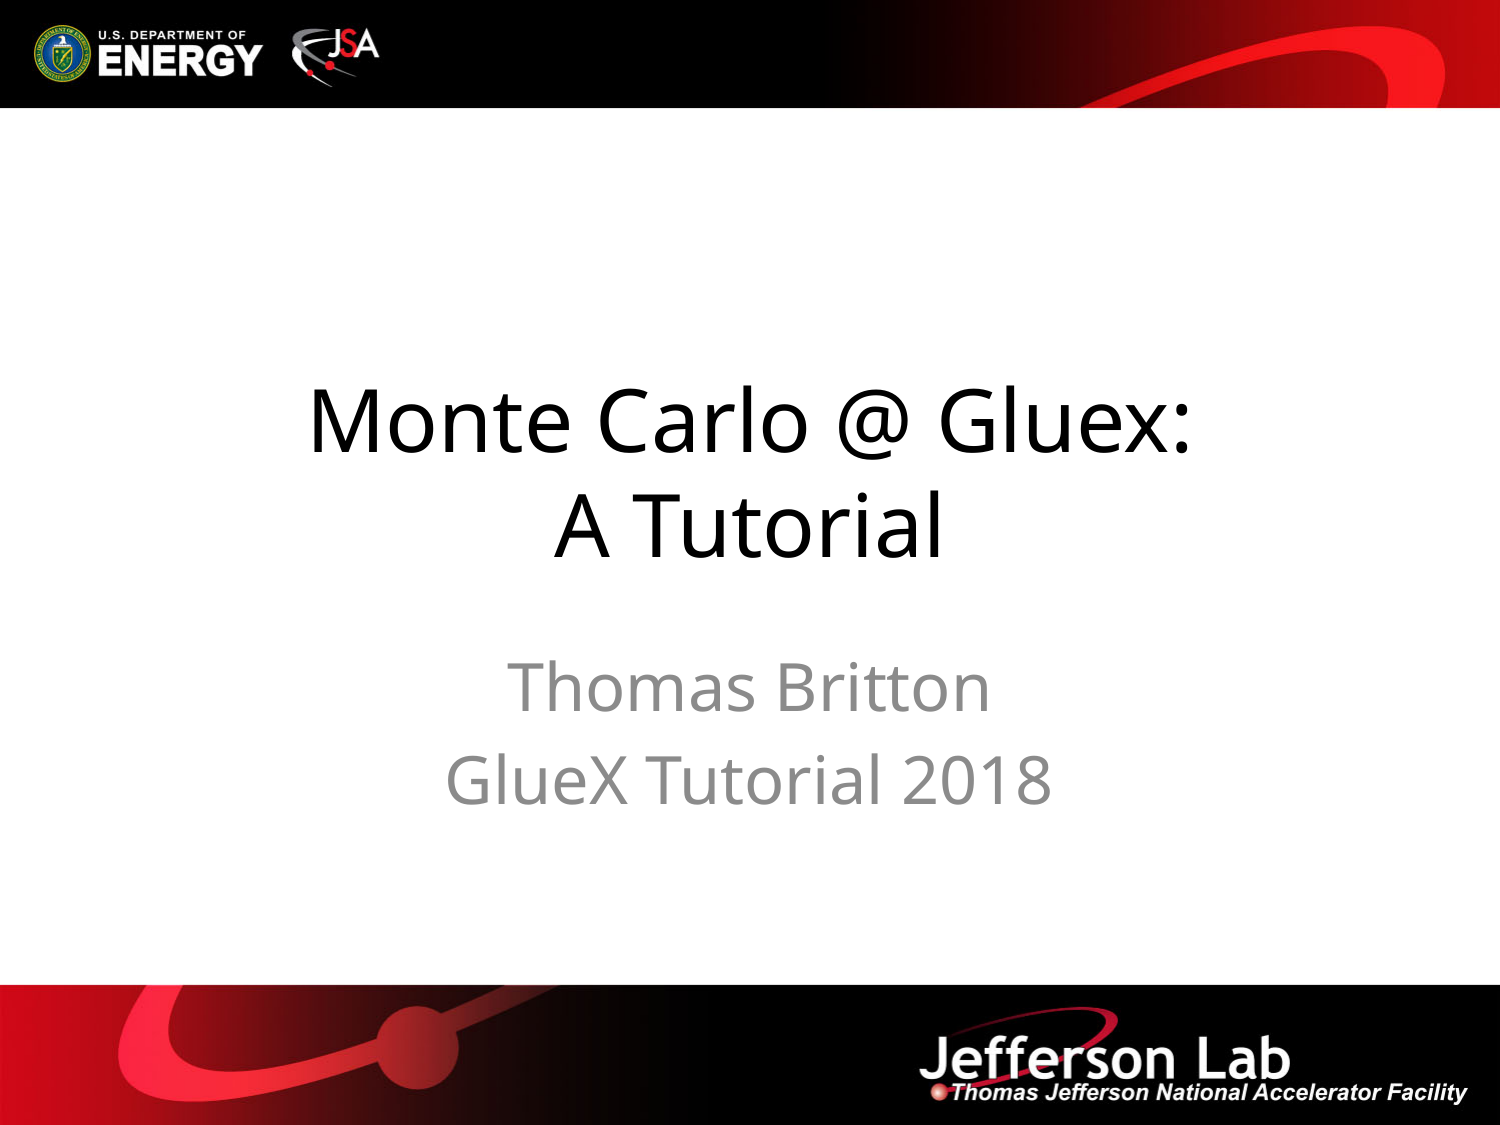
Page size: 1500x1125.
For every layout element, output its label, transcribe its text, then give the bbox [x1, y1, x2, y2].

title Monte Carlo @ Gluex: A Tutorial [112, 349, 1388, 591]
picture [0, 0, 1500, 1125]
subtitle Thomas Britton GlueX Tutorial 2018 [225, 637, 1275, 925]
